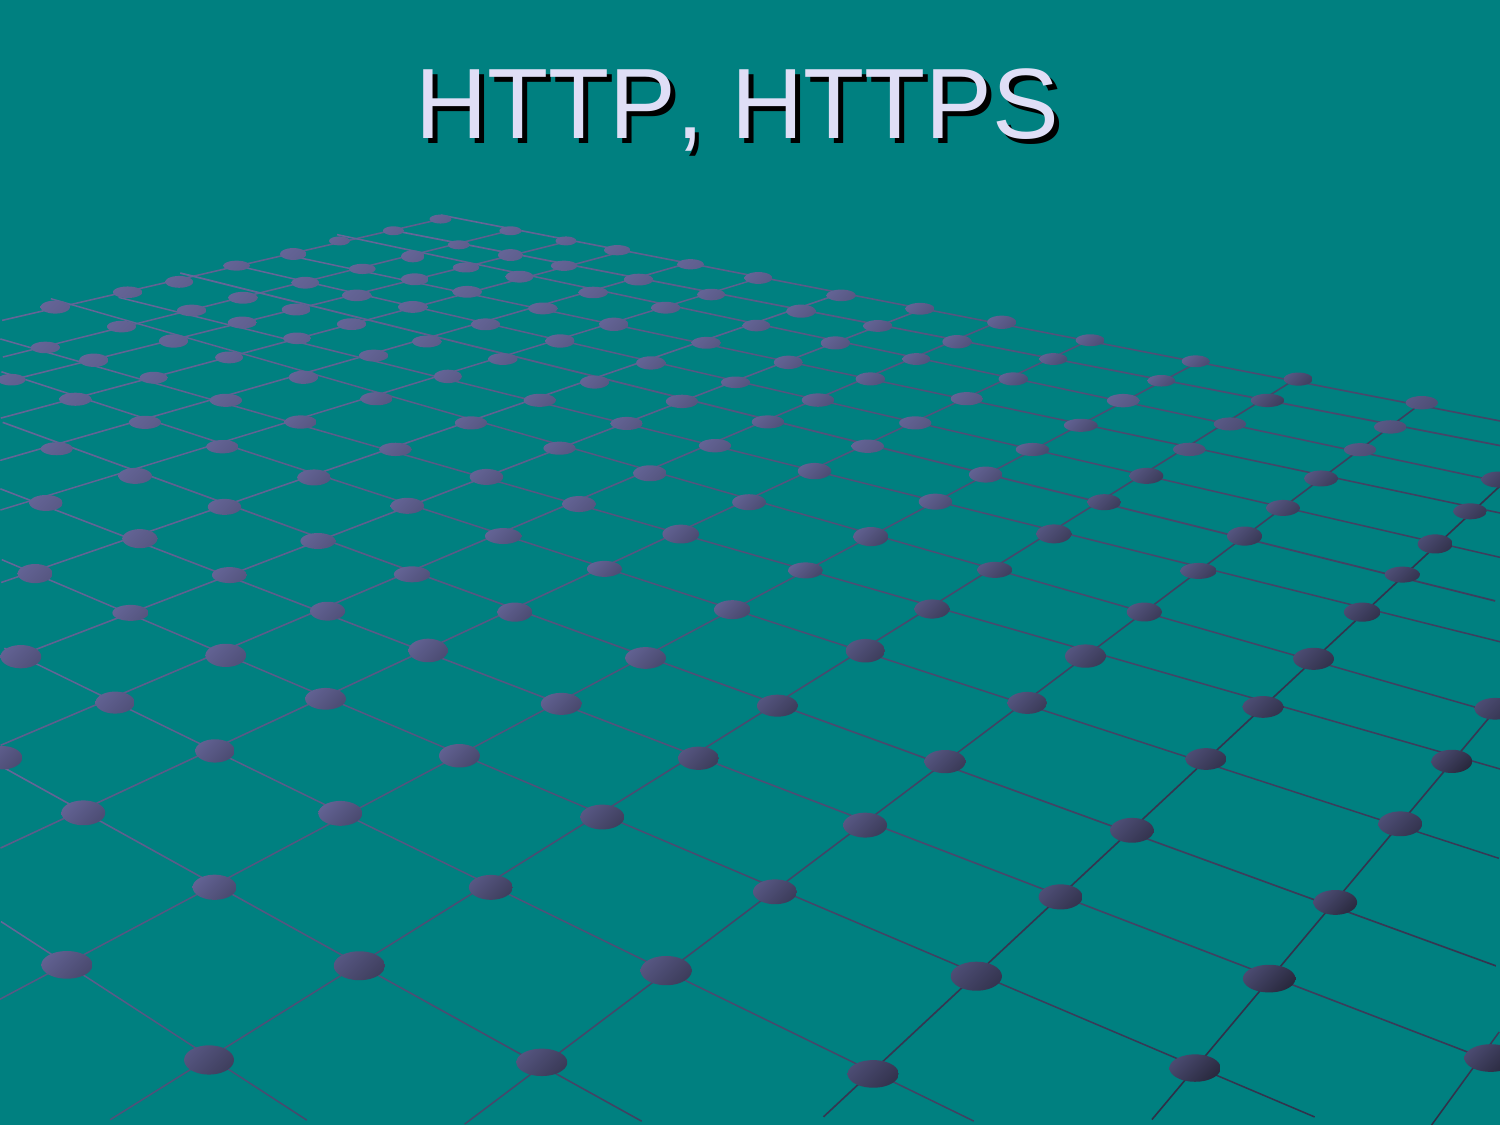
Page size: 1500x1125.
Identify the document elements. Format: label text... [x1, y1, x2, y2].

text_box HTTP, HTTPS [100, 30, 1376, 269]
picture [177, 206, 1359, 1093]
